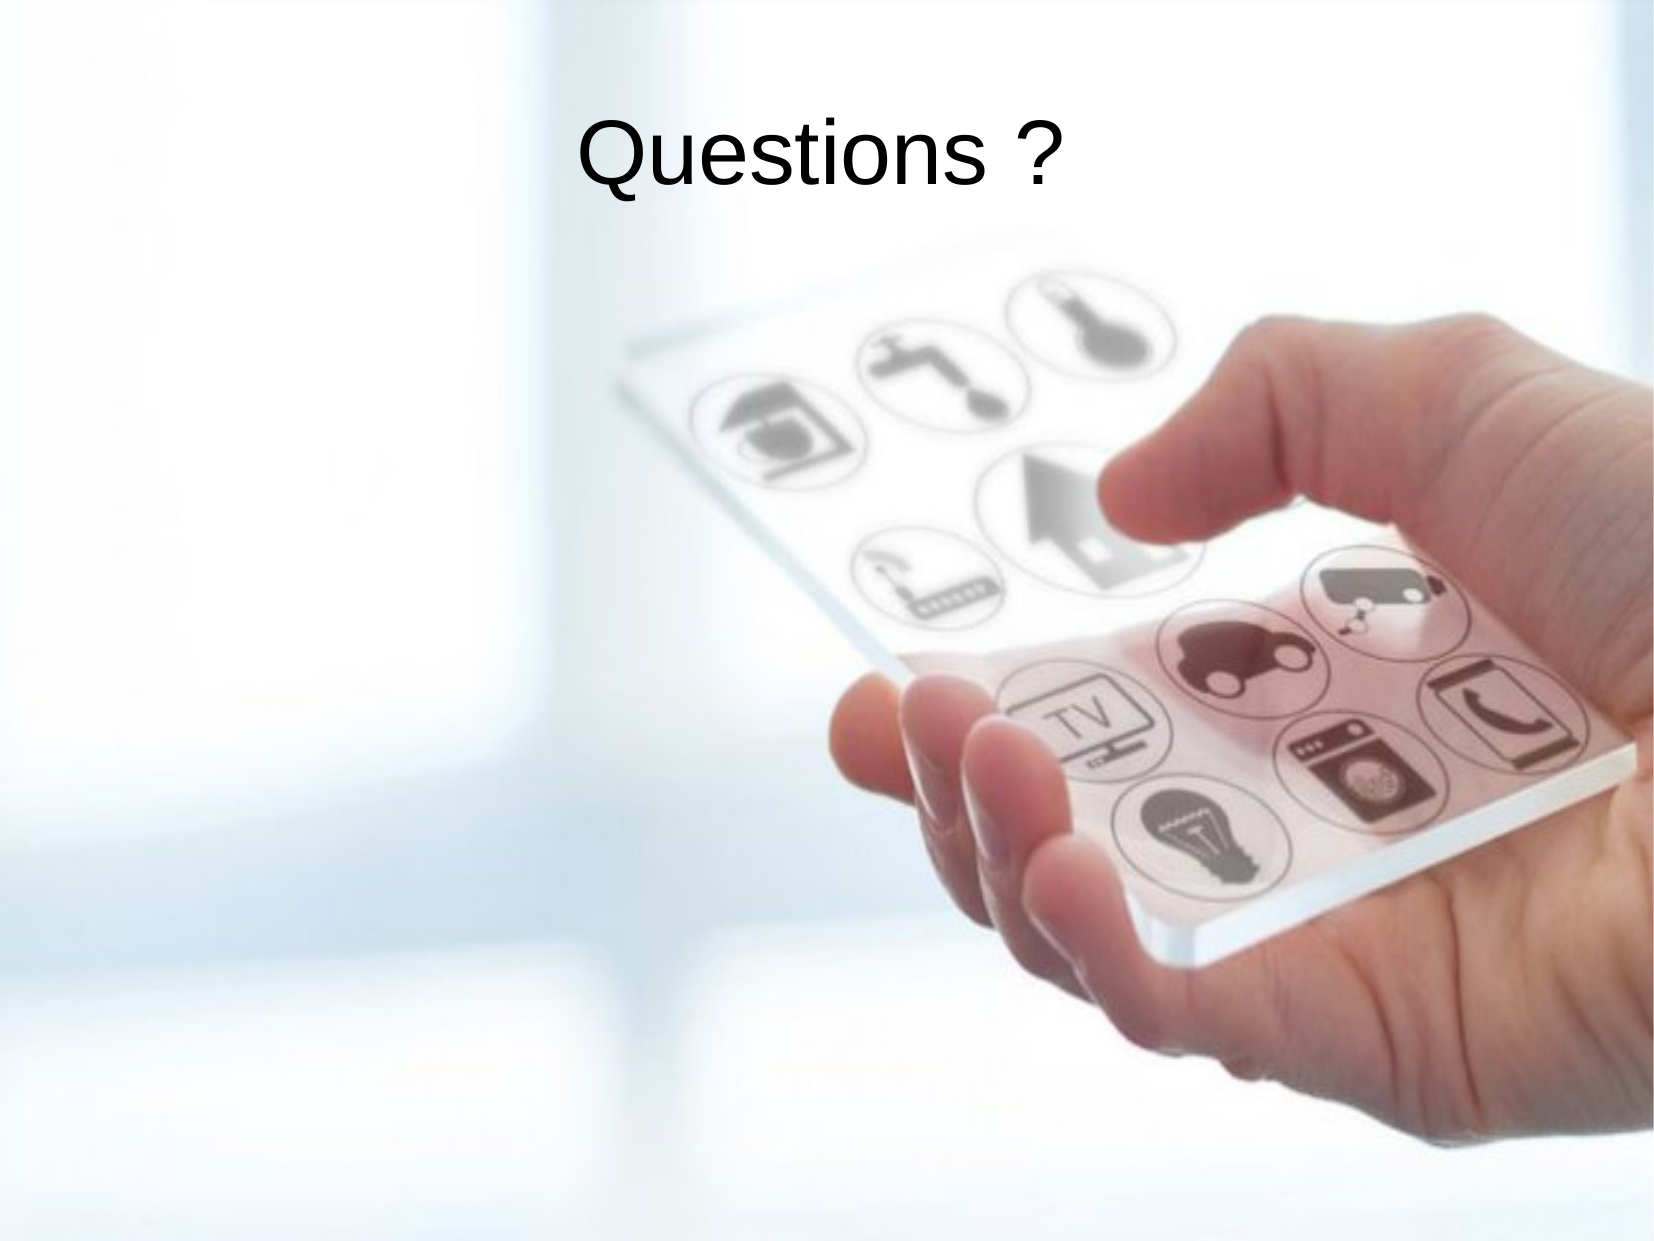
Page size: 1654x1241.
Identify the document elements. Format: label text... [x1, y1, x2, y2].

picture [0, 0, 1654, 1241]
title Questions ? [94, 35, 1548, 270]
